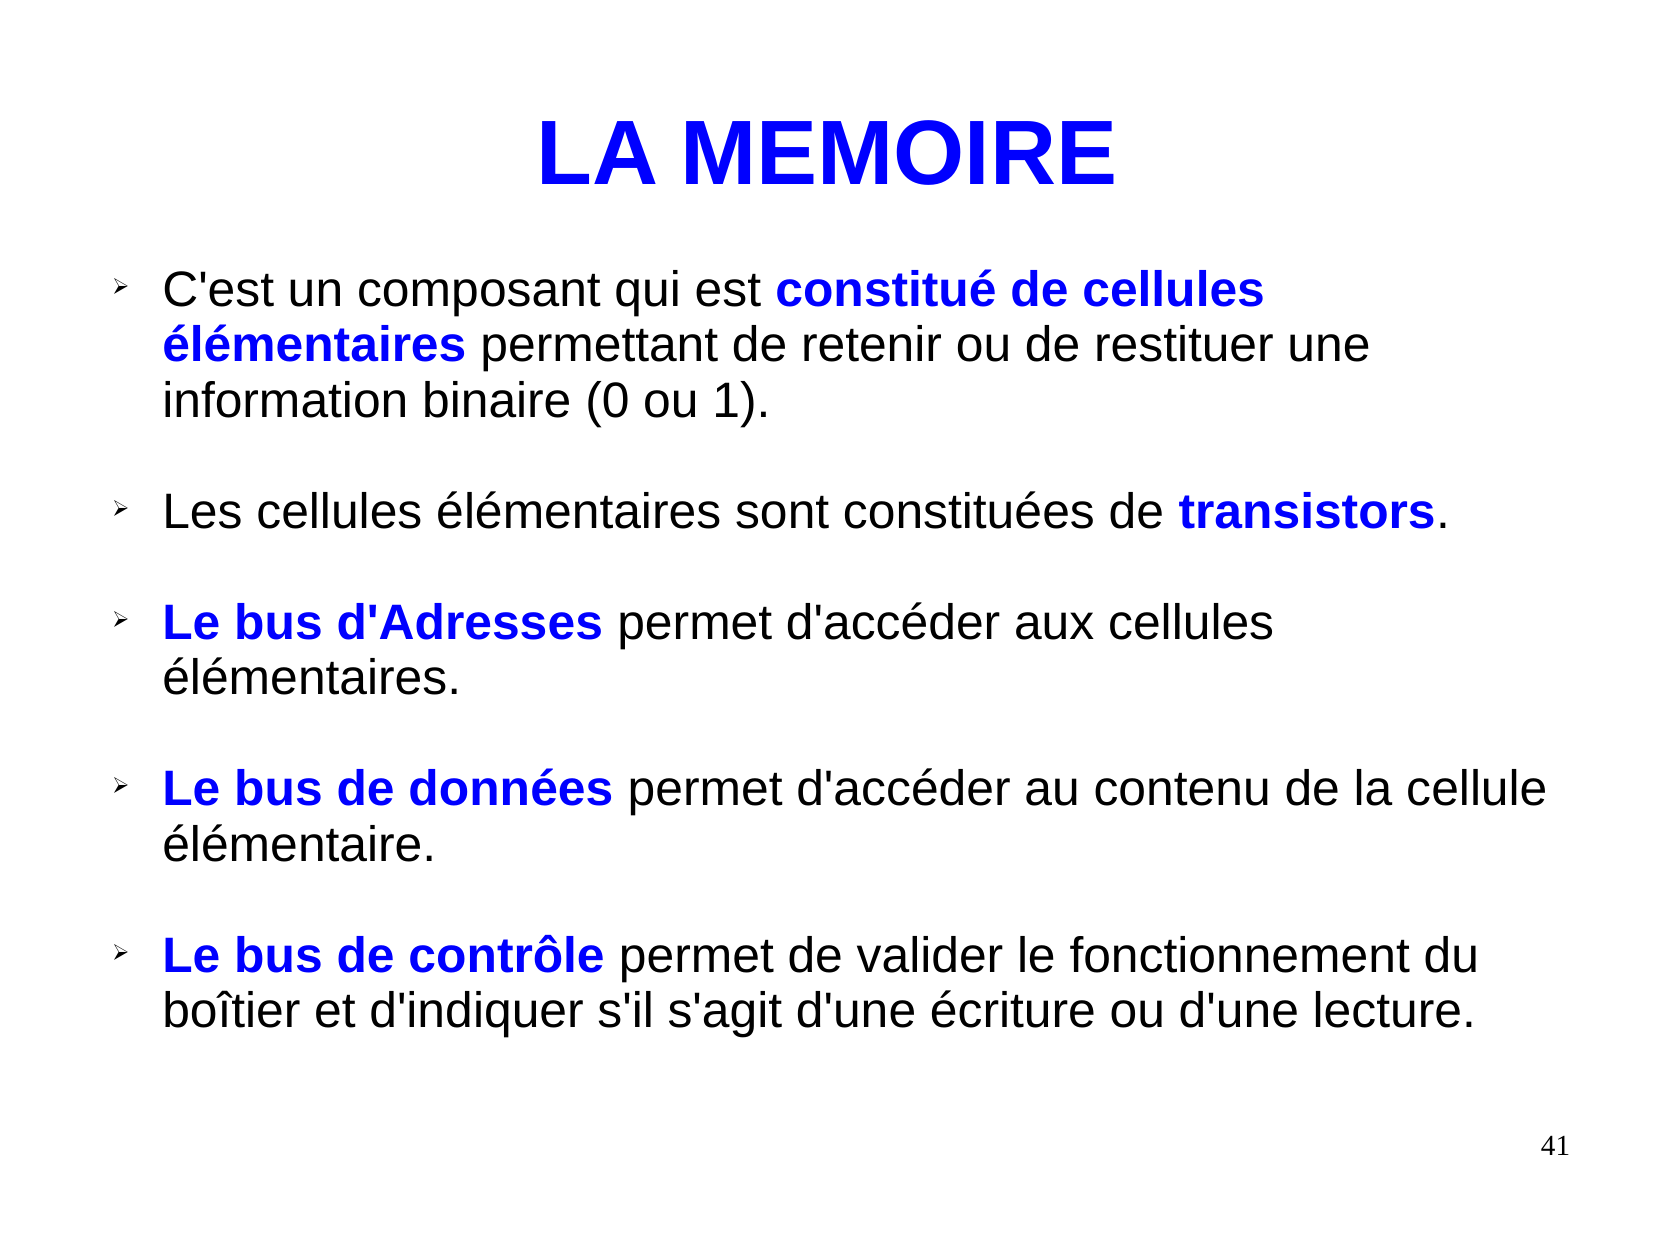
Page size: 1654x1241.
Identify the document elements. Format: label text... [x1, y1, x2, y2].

title LA MEMOIRE [0, 49, 1654, 257]
subtitle C'est un composant qui est constitué de cellules élémentaires permettant de retenir ou de restituer une information binaire (0 ou 1). Les cellules élémentaires sont constituées de transistors. Le bus d'Adresses permet d'accéder aux cellules élémentaires. Le bus de données permet d'accéder au contenu de la cellule élémentaire. Le bus de contrôle permet de valider le fonctionnement du boîtier et d'indiquer s'il s'agit d'une écriture ou d'une lecture. [82, 258, 1571, 1042]
